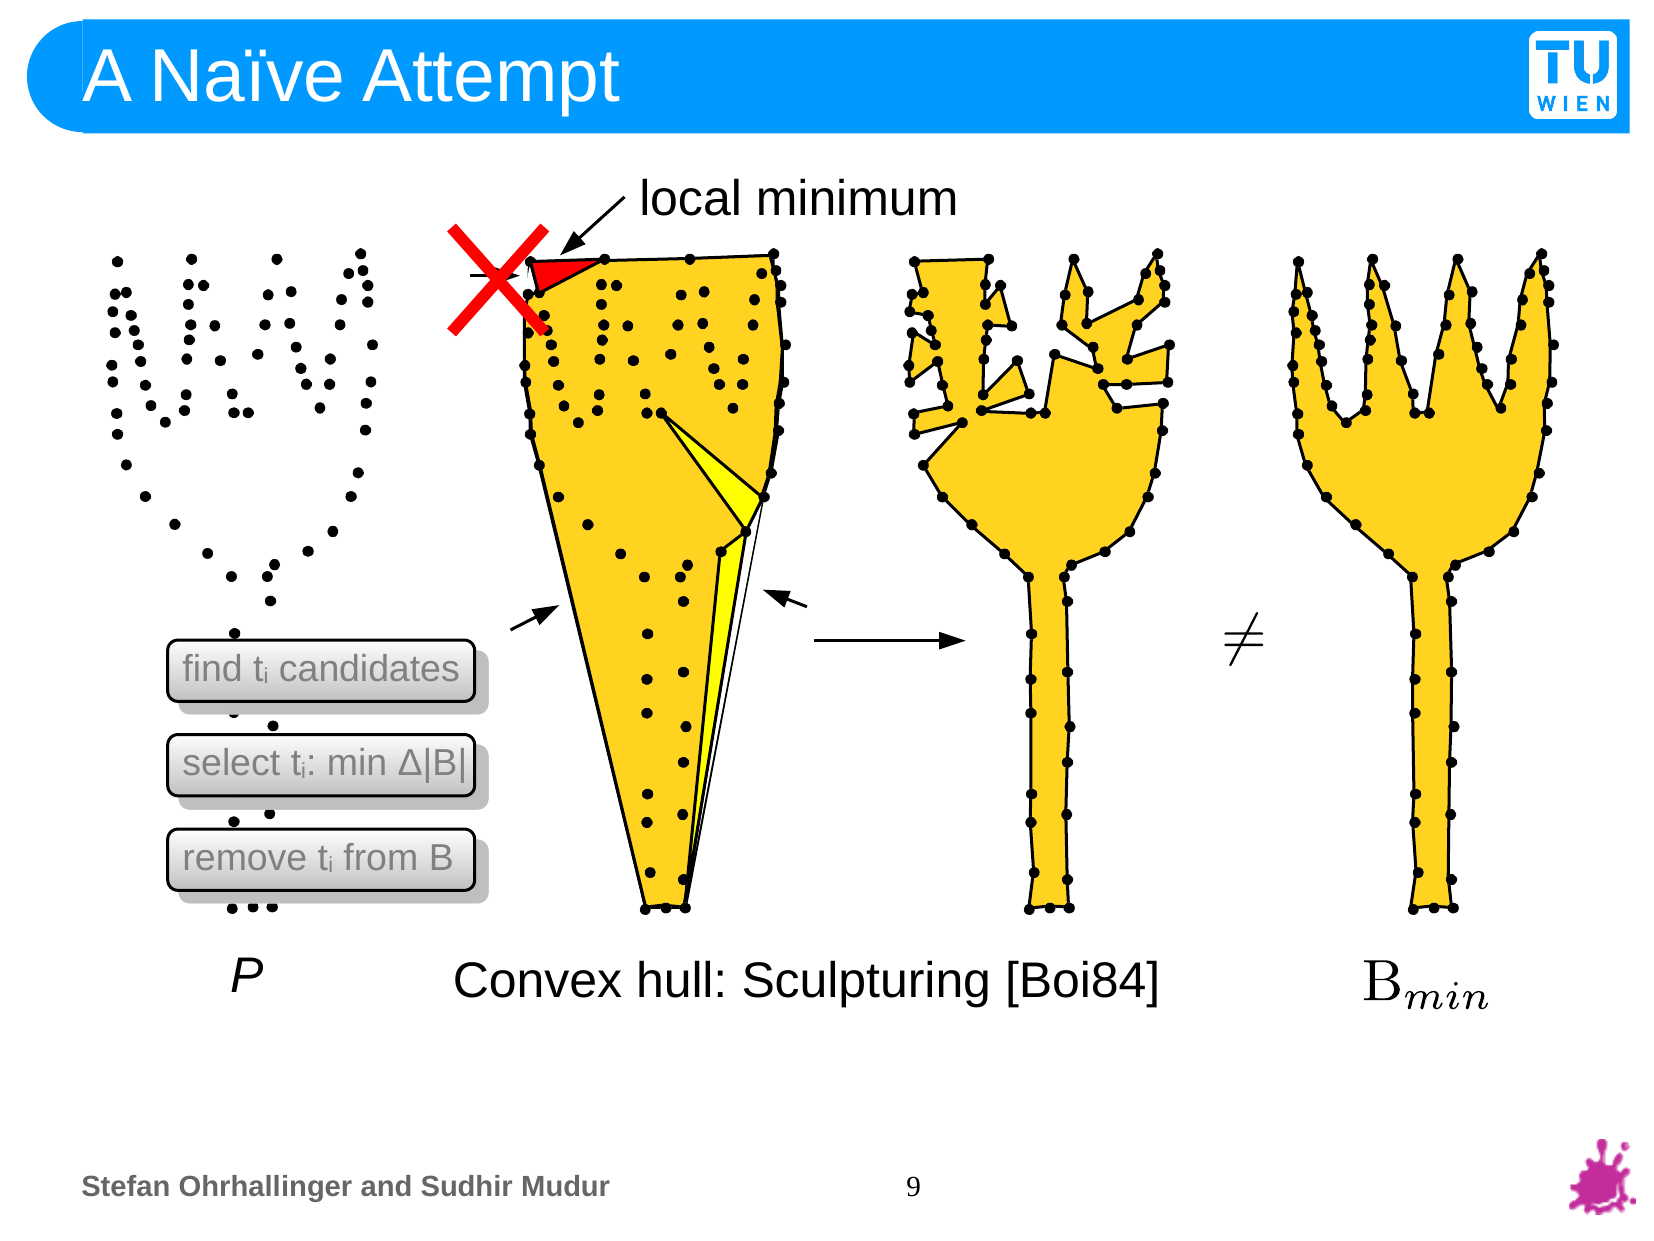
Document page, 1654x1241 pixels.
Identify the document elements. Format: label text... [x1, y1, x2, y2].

picture [1287, 248, 1559, 915]
text_box local minimum [624, 163, 974, 234]
text_box find ti candidates [167, 640, 479, 710]
picture [106, 248, 378, 915]
picture [903, 248, 1175, 915]
text_box remove ti from B [167, 829, 469, 899]
picture [519, 248, 791, 915]
picture [1529, 31, 1617, 119]
text_box select ti: min Δ|B| [167, 734, 483, 804]
list Convex hull: Sculpturing [Boi84] [453, 951, 1280, 1012]
picture [1569, 1139, 1636, 1215]
text_box [469, 830, 475, 890]
text_box [1361, 960, 1490, 1010]
text_box [1221, 611, 1267, 667]
text_box [530, 259, 605, 294]
text_box P [215, 940, 279, 1011]
title A Naïve Attempt [82, 33, 1486, 118]
